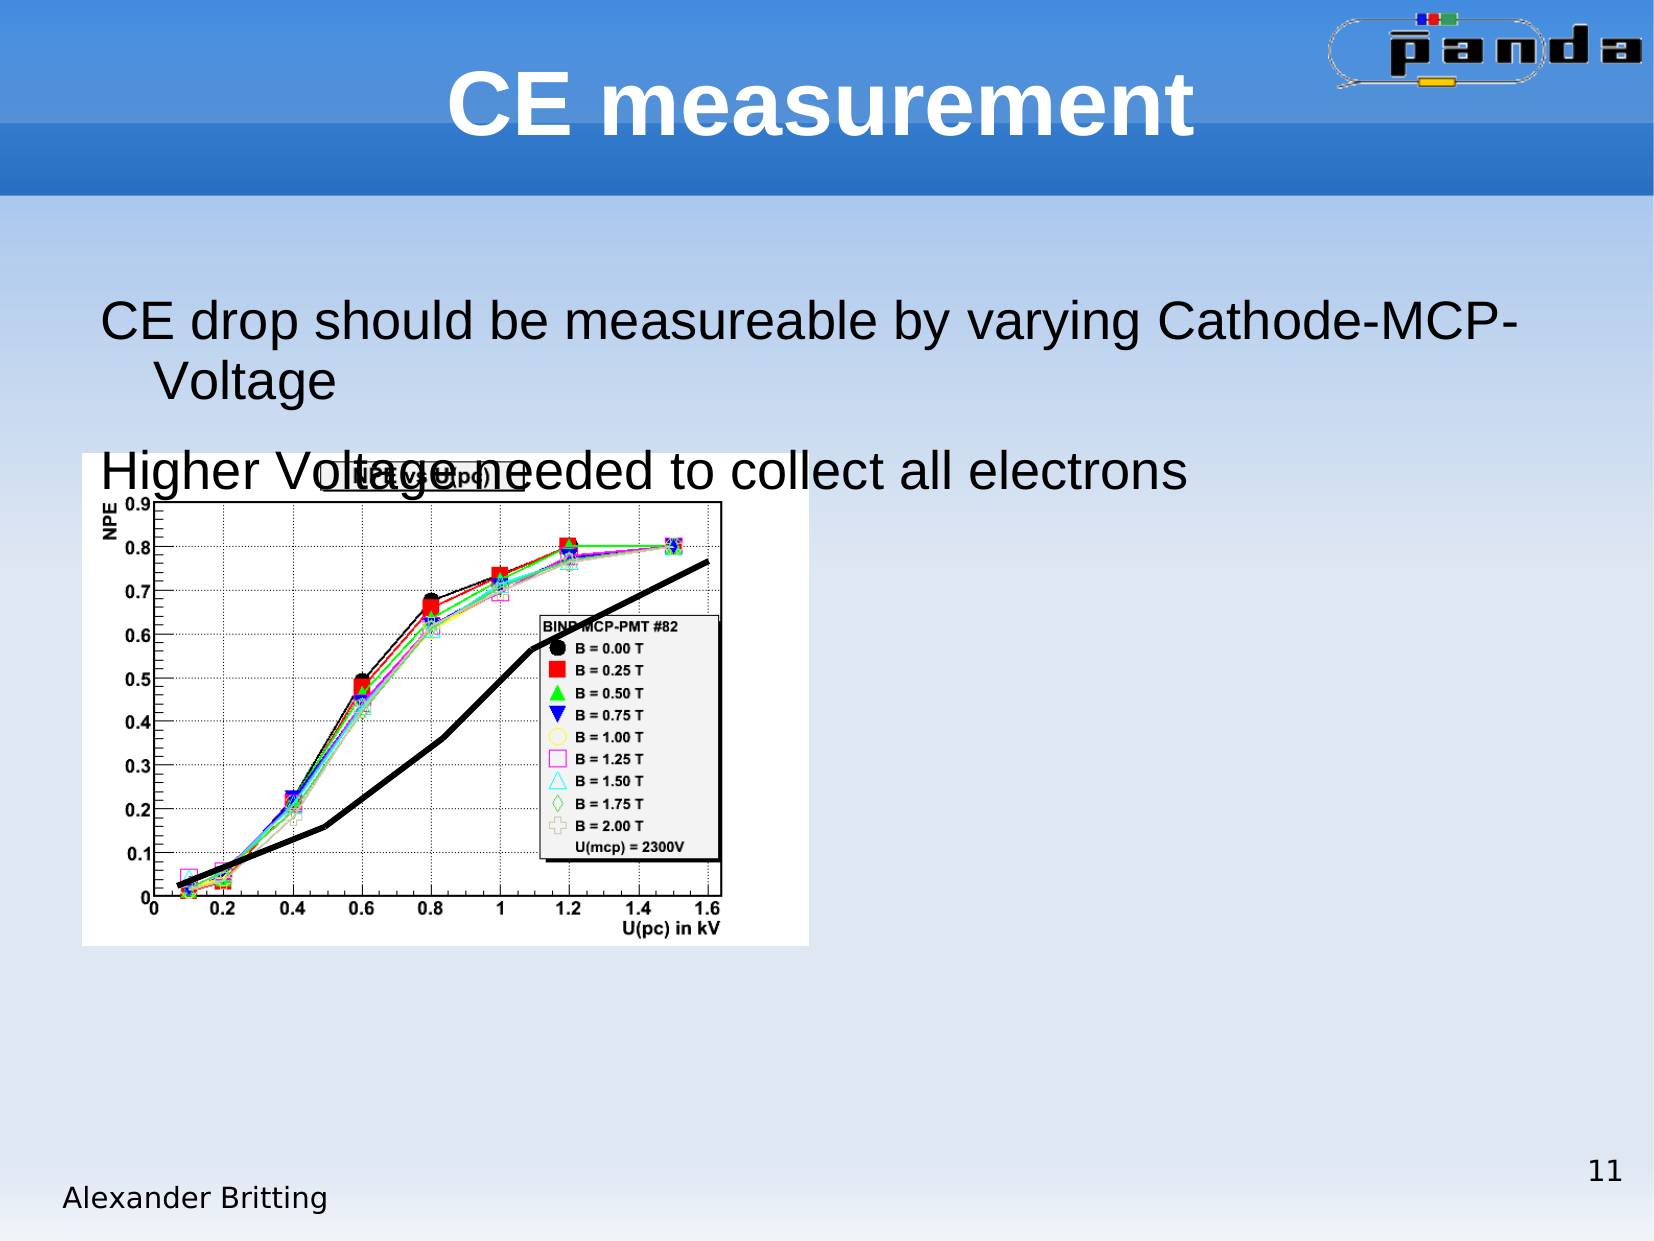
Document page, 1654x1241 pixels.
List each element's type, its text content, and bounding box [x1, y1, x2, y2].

list CE drop should be measureable by varying Cathode-MCP-Voltage Higher Voltage needed to collect all electrons [845, 290, 1572, 1094]
picture [0, 0, 1654, 1241]
title CE measurement [76, 7, 1565, 200]
